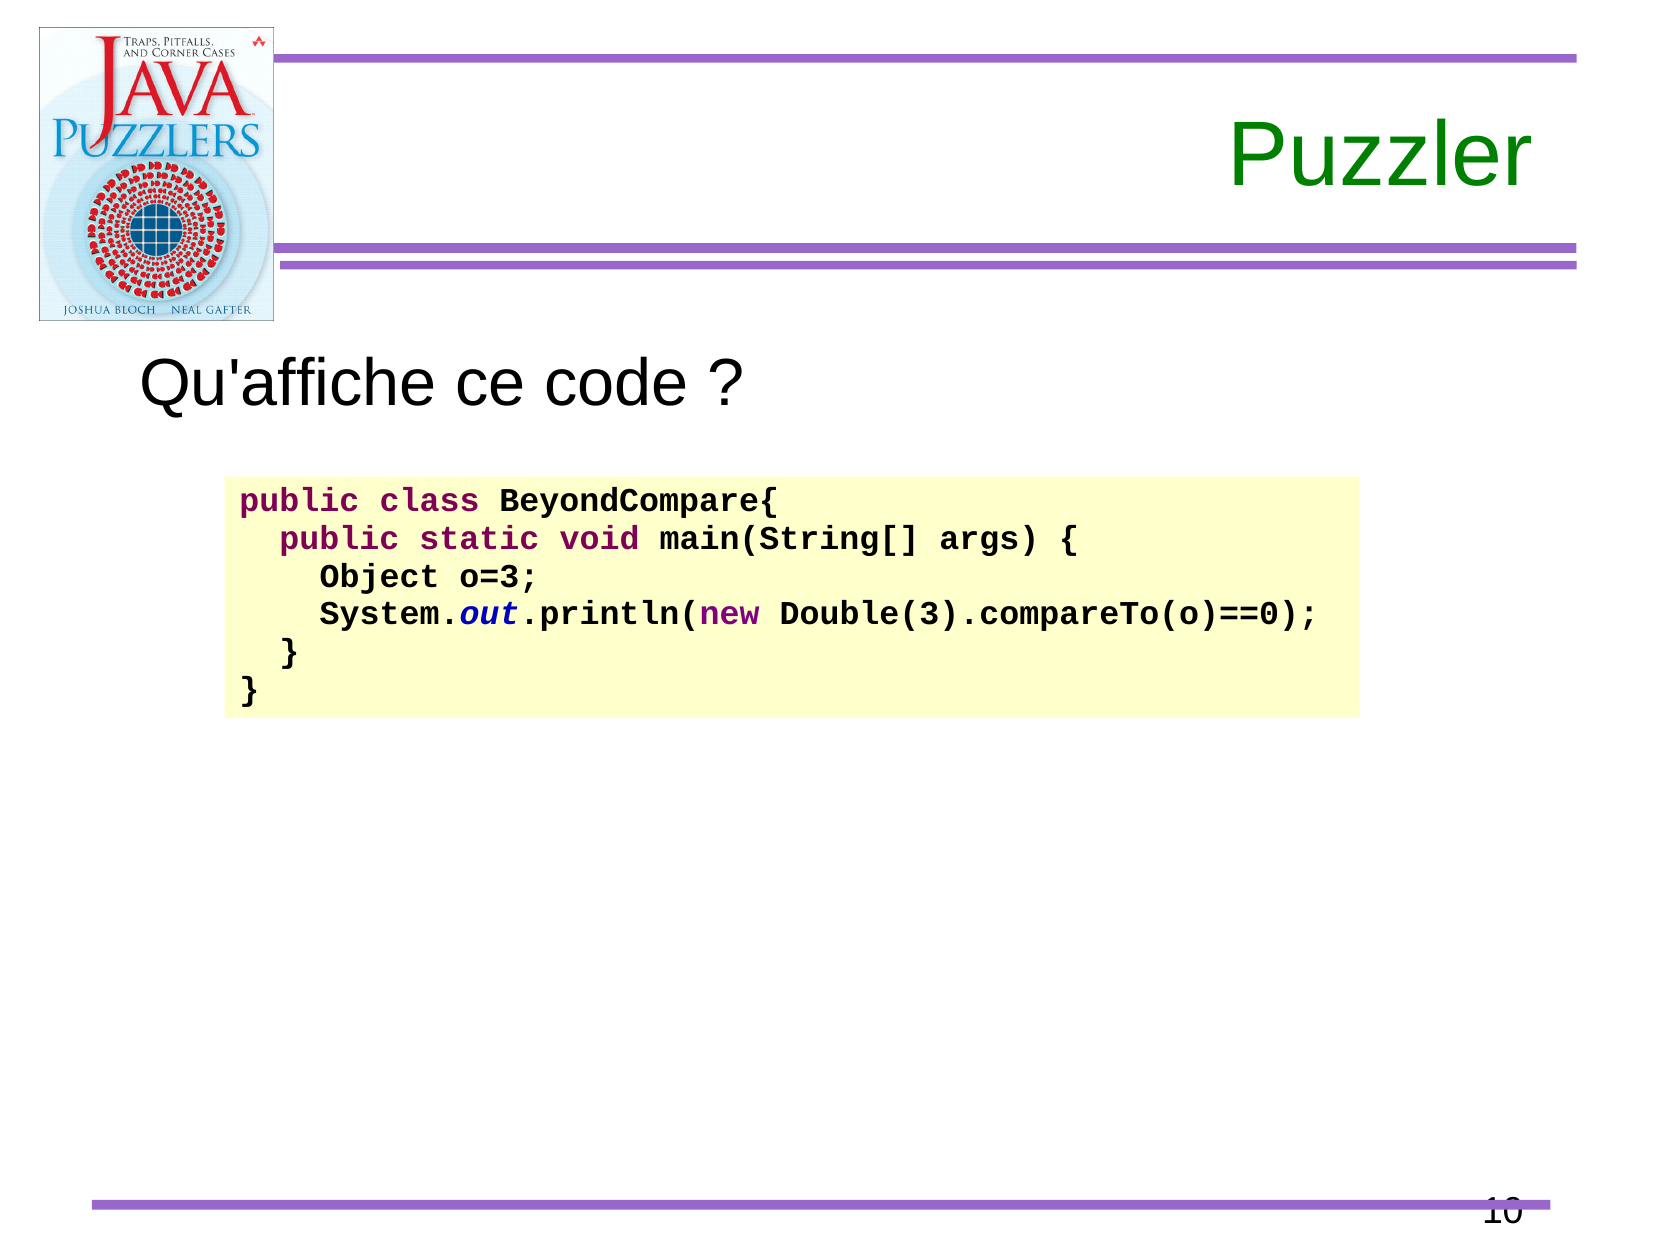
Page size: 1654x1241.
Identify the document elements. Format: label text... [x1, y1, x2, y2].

title Puzzler [274, 49, 1534, 257]
list Qu'affiche ce code ? [121, 344, 1534, 1127]
text_box public class BeyondCompare{ public static void main(String[] args) { Object o=3; System.out.println(new Double(3).compareTo(o)==0); } } [224, 476, 1360, 717]
picture [39, 27, 274, 321]
